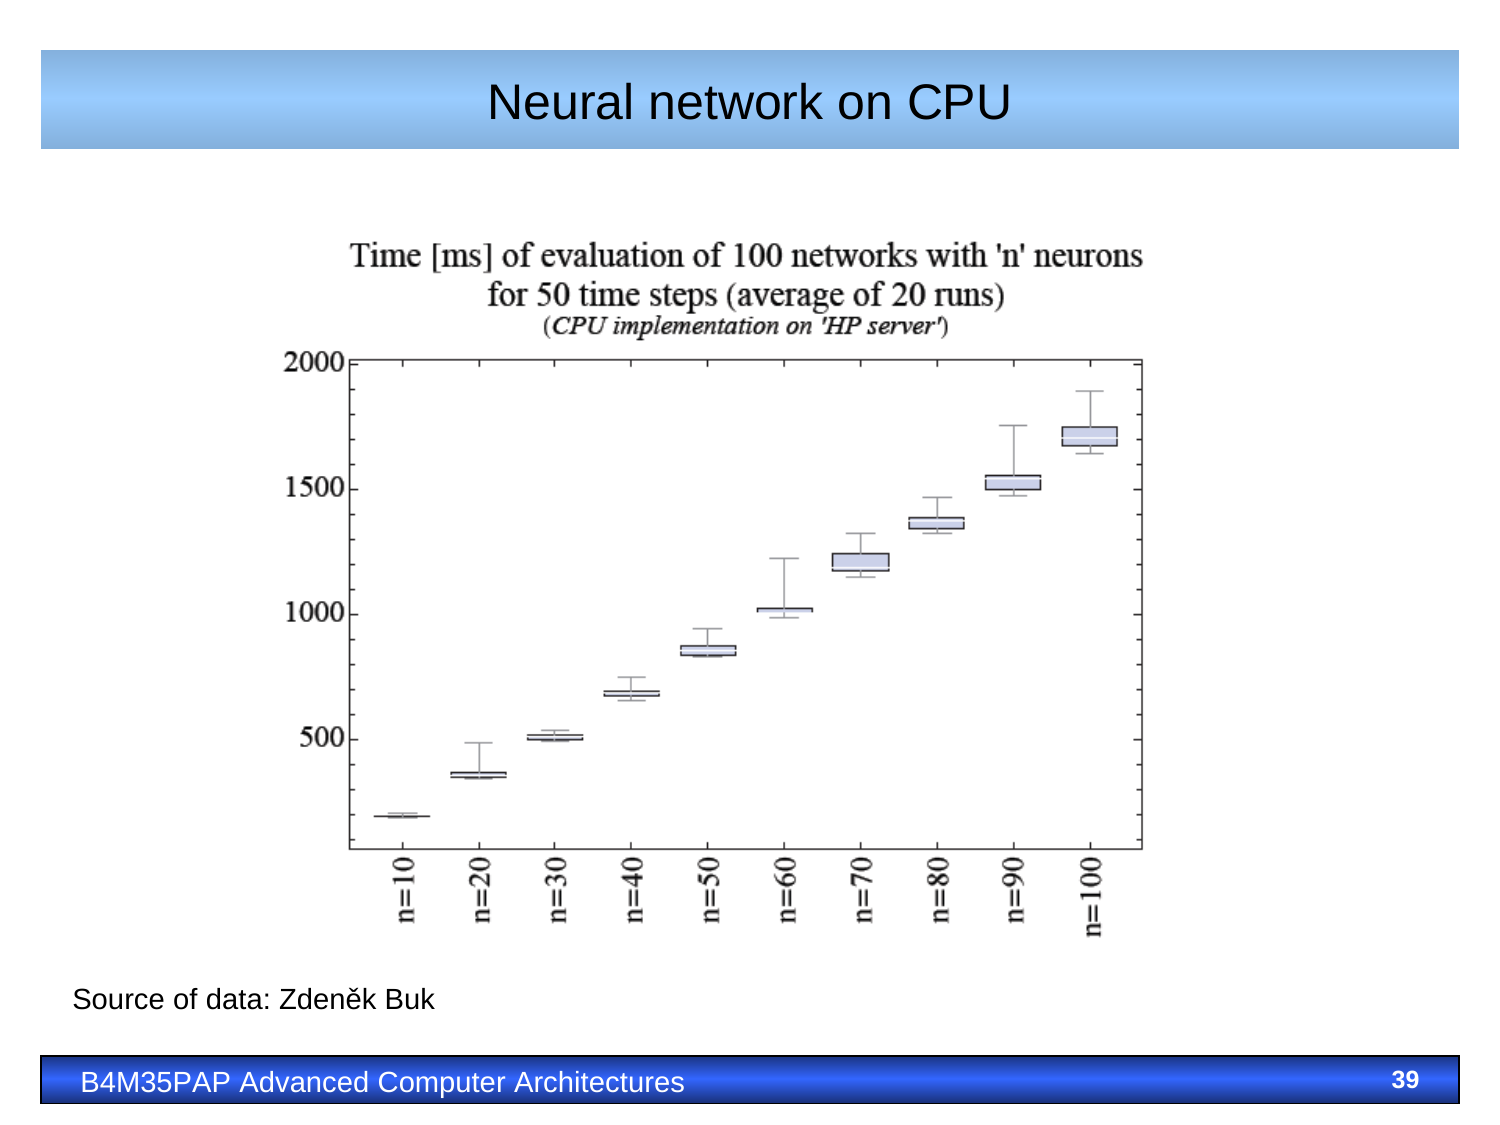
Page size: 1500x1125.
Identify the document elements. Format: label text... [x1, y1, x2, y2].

title Neural network on CPU [41, 50, 1459, 149]
picture [260, 228, 1240, 944]
text_box Source of data: Zdeněk Buk [57, 972, 451, 1023]
